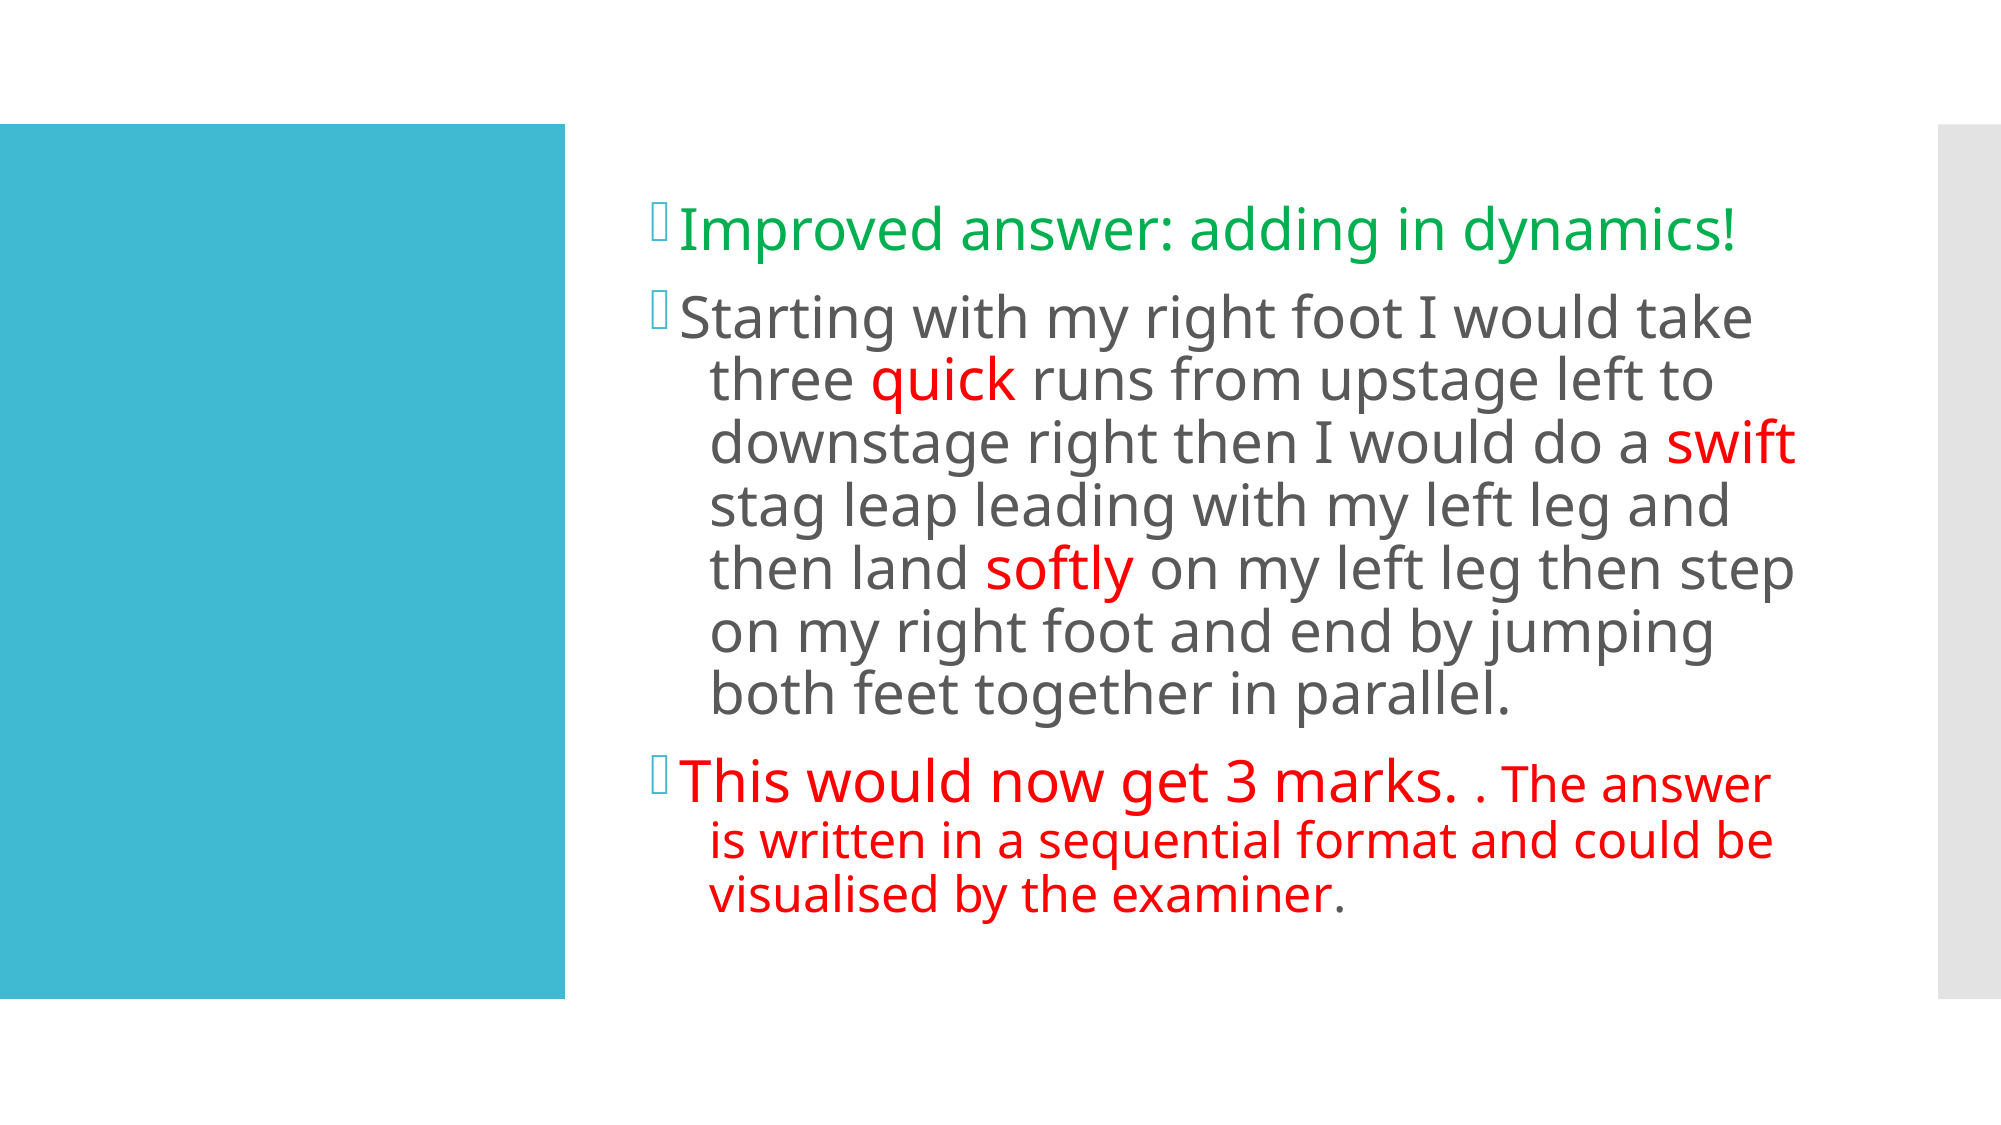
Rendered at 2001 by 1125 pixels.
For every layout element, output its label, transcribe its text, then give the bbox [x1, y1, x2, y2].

list Improved answer: adding in dynamics! Starting with my right foot I would take three quick runs from upstage left to downstage right then I would do a swift stag leap leading with my left leg and then land softly on my left leg then step on my right foot and end by jumping both feet together in parallel. This would now get 3 marks. . The answer is written in a sequential format and could be visualised by the examiner. [634, 141, 1835, 982]
